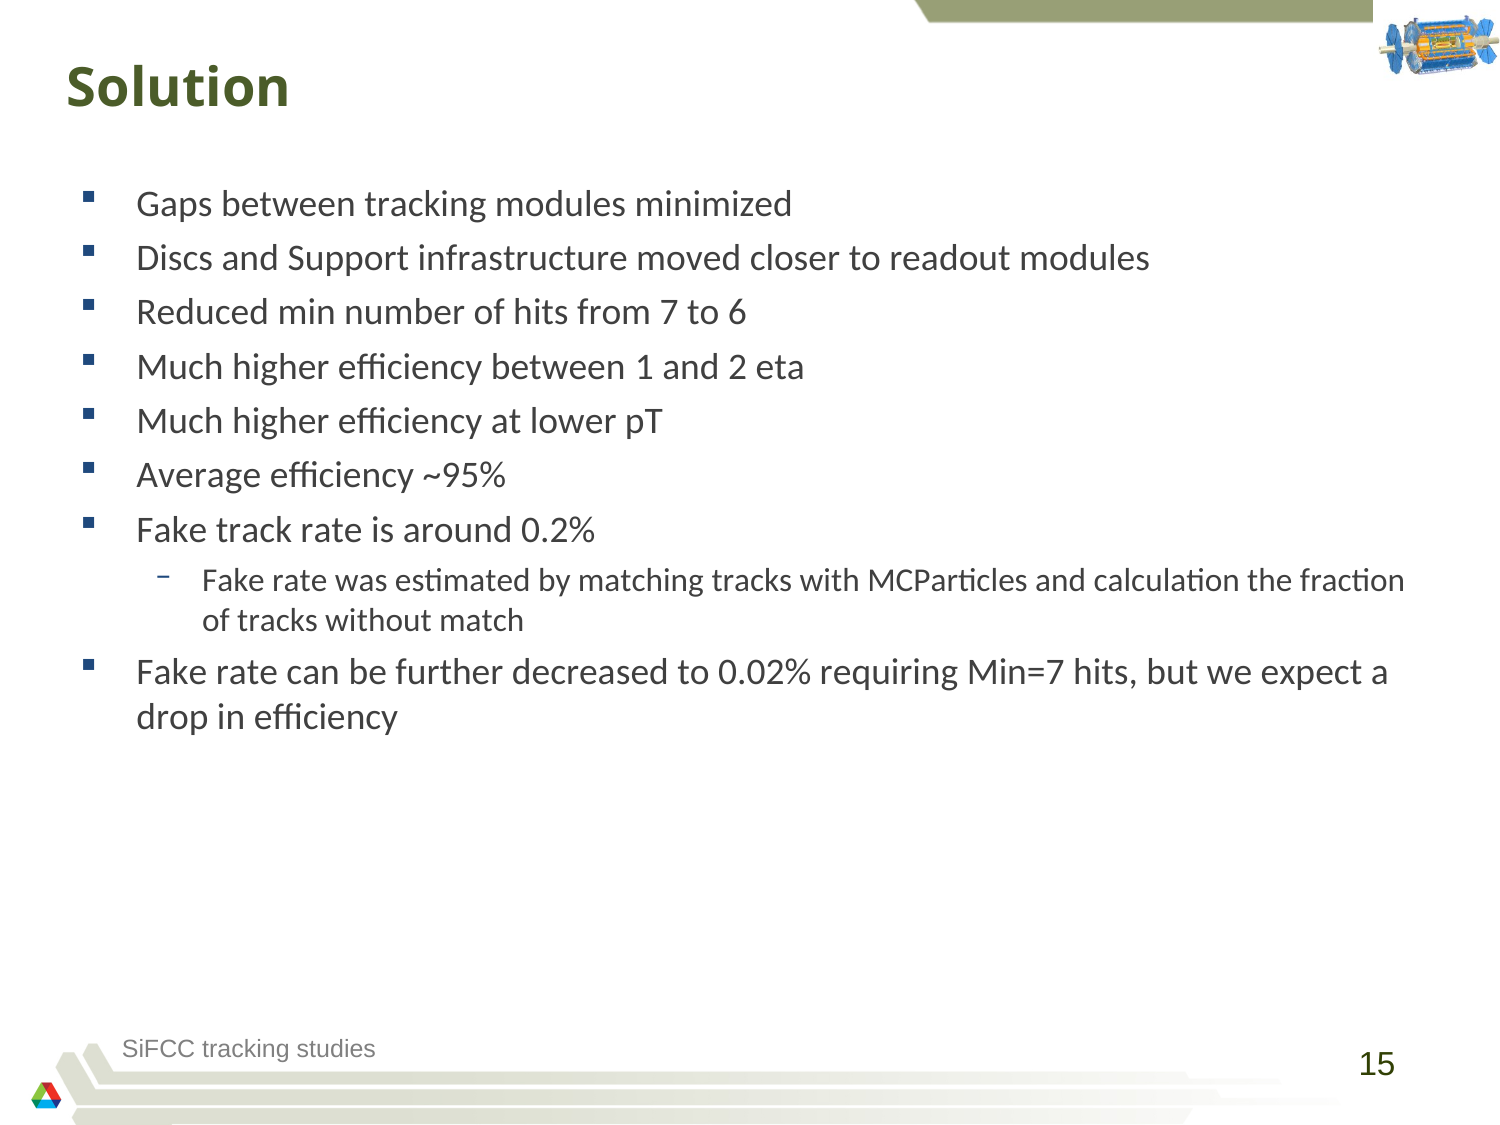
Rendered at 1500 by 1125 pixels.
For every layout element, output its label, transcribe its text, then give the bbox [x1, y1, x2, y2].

list Gaps between tracking modules minimized Discs and Support infrastructure moved closer to readout modules Reduced min number of hits from 7 to 6 Much higher efficiency between 1 and 2 eta Much higher efficiency at lower pT Average efficiency ~95% Fake track rate is around 0.2% Fake rate was estimated by matching tracks with MCParticles and calculation the fraction of tracks without match Fake rate can be further decreased to 0.02% requiring Min=7 hits, but we expect a drop in efficiency [65, 171, 1426, 839]
picture [0, 1037, 1500, 1125]
title Solution [52, 45, 1426, 126]
picture [0, 0, 1500, 94]
